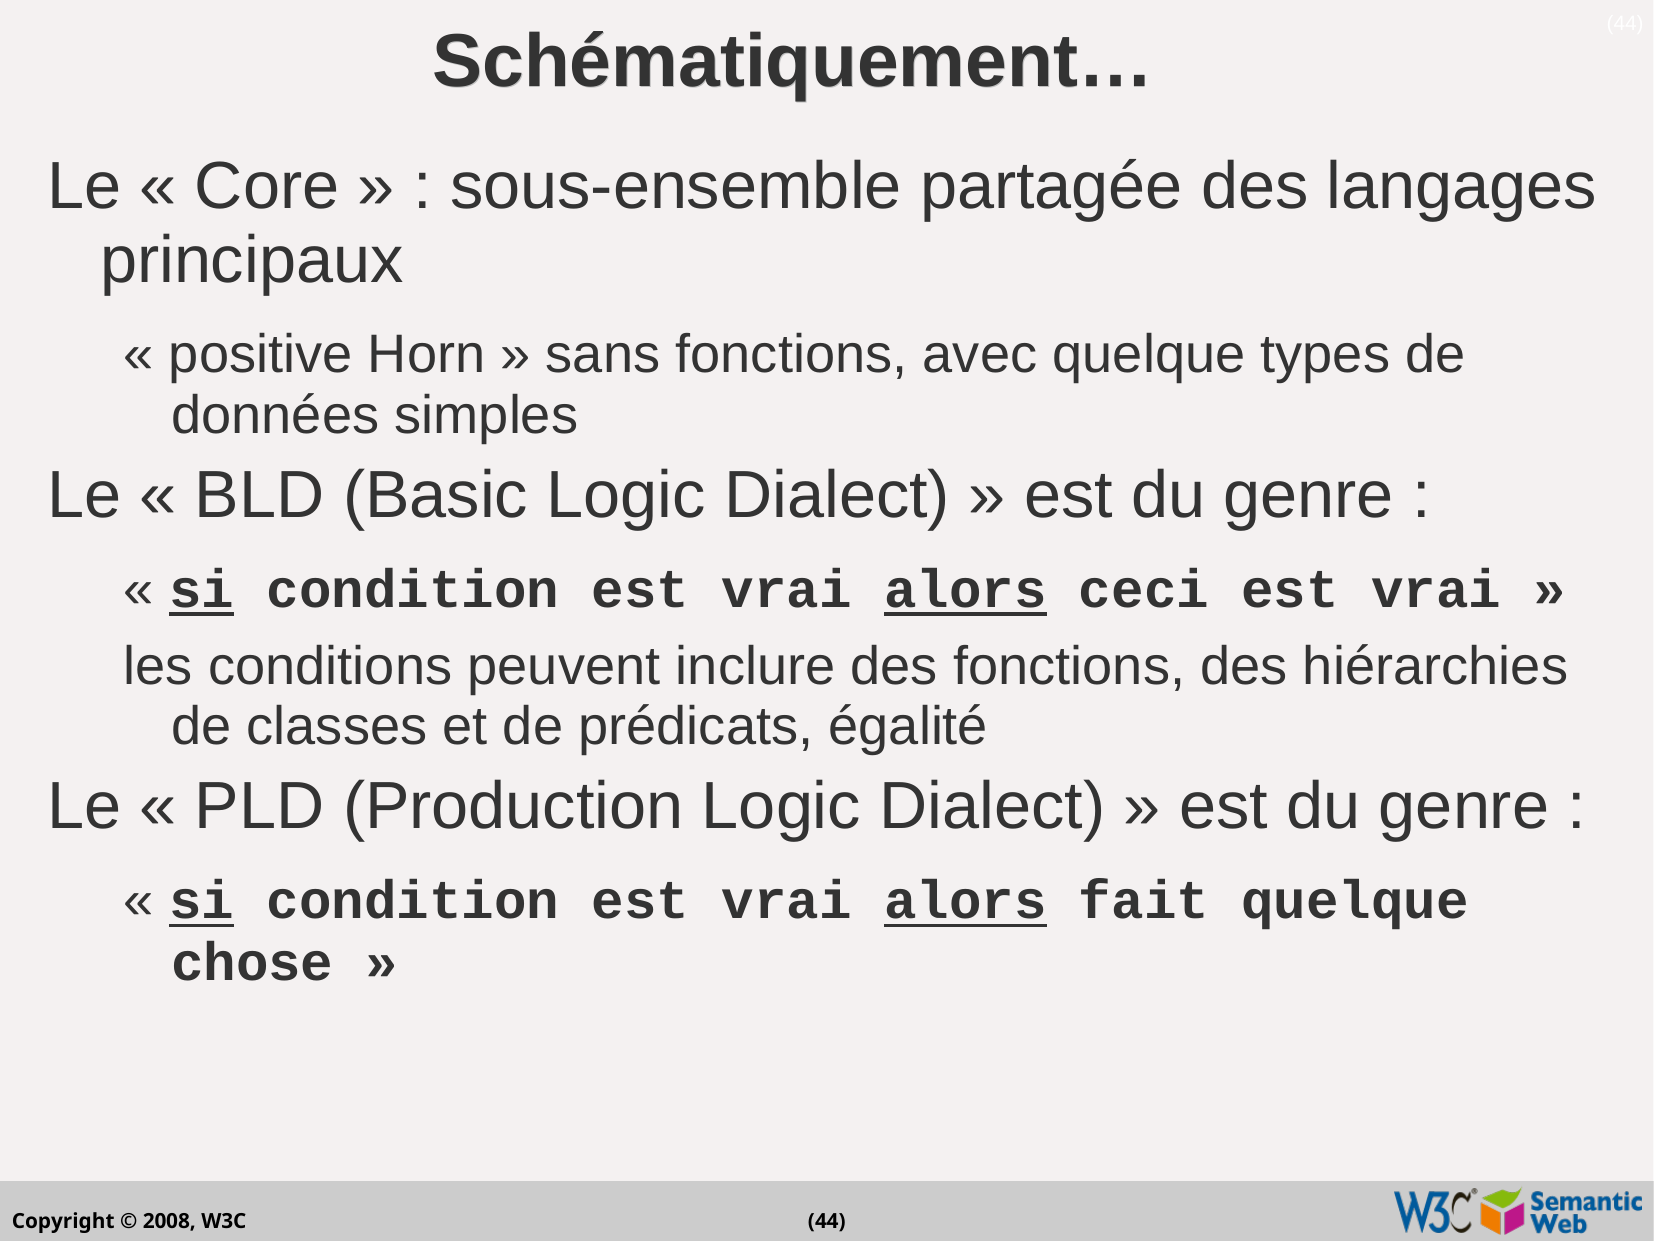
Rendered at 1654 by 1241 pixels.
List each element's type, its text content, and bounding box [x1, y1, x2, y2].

list Le « Core » : sous-ensemble partagée des langages principaux « positive Horn » sans fonctions, avec quelque types de données simples Le « BLD (Basic Logic Dialect) » est du genre : « si condition est vrai alors ceci est vrai » les conditions peuvent inclure des fonctions, des hiérarchies de classes et de prédicats, égalité Le « PLD (Production Logic Dialect) » est du genre : « si condition est vrai alors fait quelque chose » [29, 147, 1624, 1134]
title Schématiquement… [93, 0, 1493, 119]
picture [1394, 1185, 1642, 1235]
